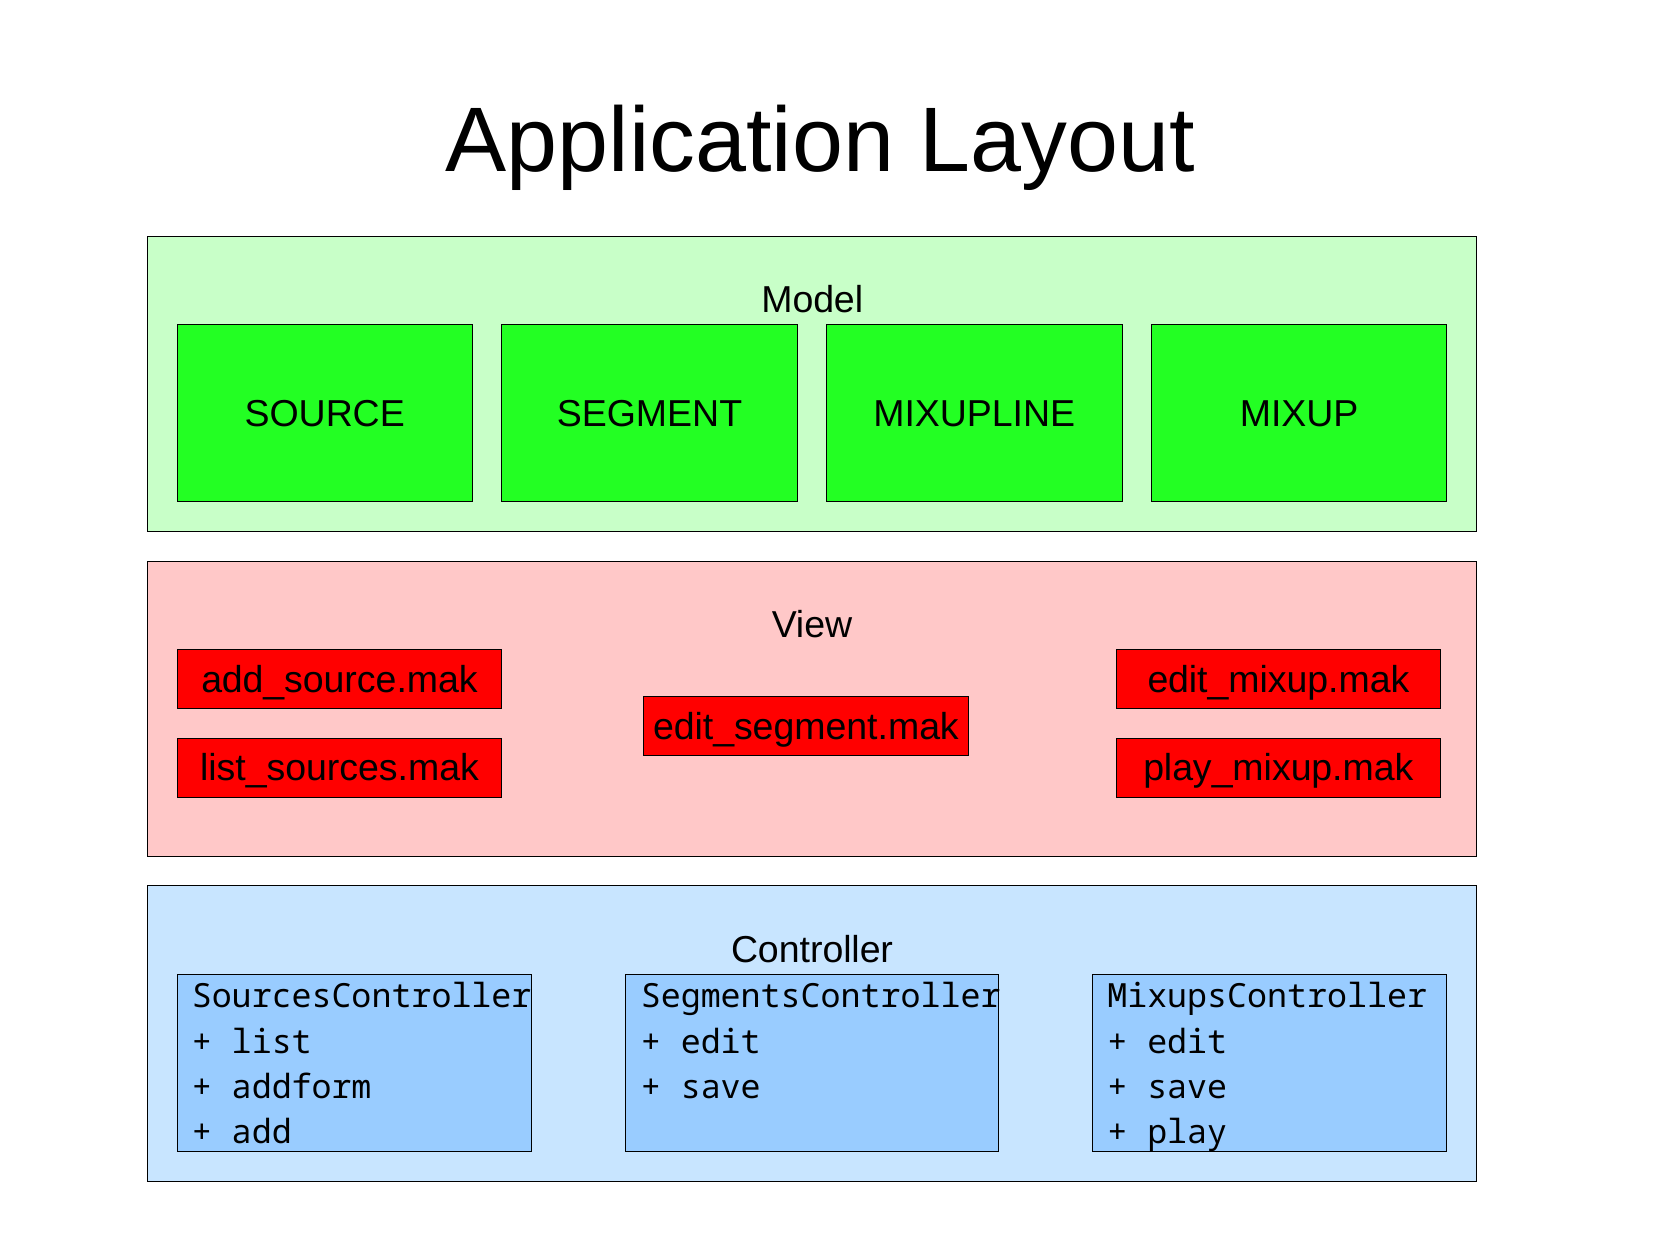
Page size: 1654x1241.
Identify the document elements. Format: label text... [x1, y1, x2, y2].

text_box MIXUPLINE [826, 324, 1123, 502]
text_box MixupsController + edit + save + play [1092, 974, 1447, 1152]
text_box list_sources.mak [177, 738, 502, 798]
text_box SOURCE [177, 324, 473, 502]
text_box play_mixup.mak [1116, 738, 1441, 798]
text_box SegmentsController + edit + save [625, 974, 999, 1152]
title Application Layout [76, 43, 1565, 237]
text_box add_source.mak [177, 649, 502, 709]
text_box edit_mixup.mak [1116, 649, 1441, 709]
text_box Controller [147, 885, 1477, 1182]
text_box View [147, 561, 1477, 857]
text_box edit_segment.mak [643, 696, 969, 756]
text_box SourcesController + list + addform + add [177, 974, 532, 1152]
text_box SEGMENT [501, 324, 798, 502]
text_box Model [147, 236, 1477, 532]
text_box MIXUP [1151, 324, 1447, 502]
